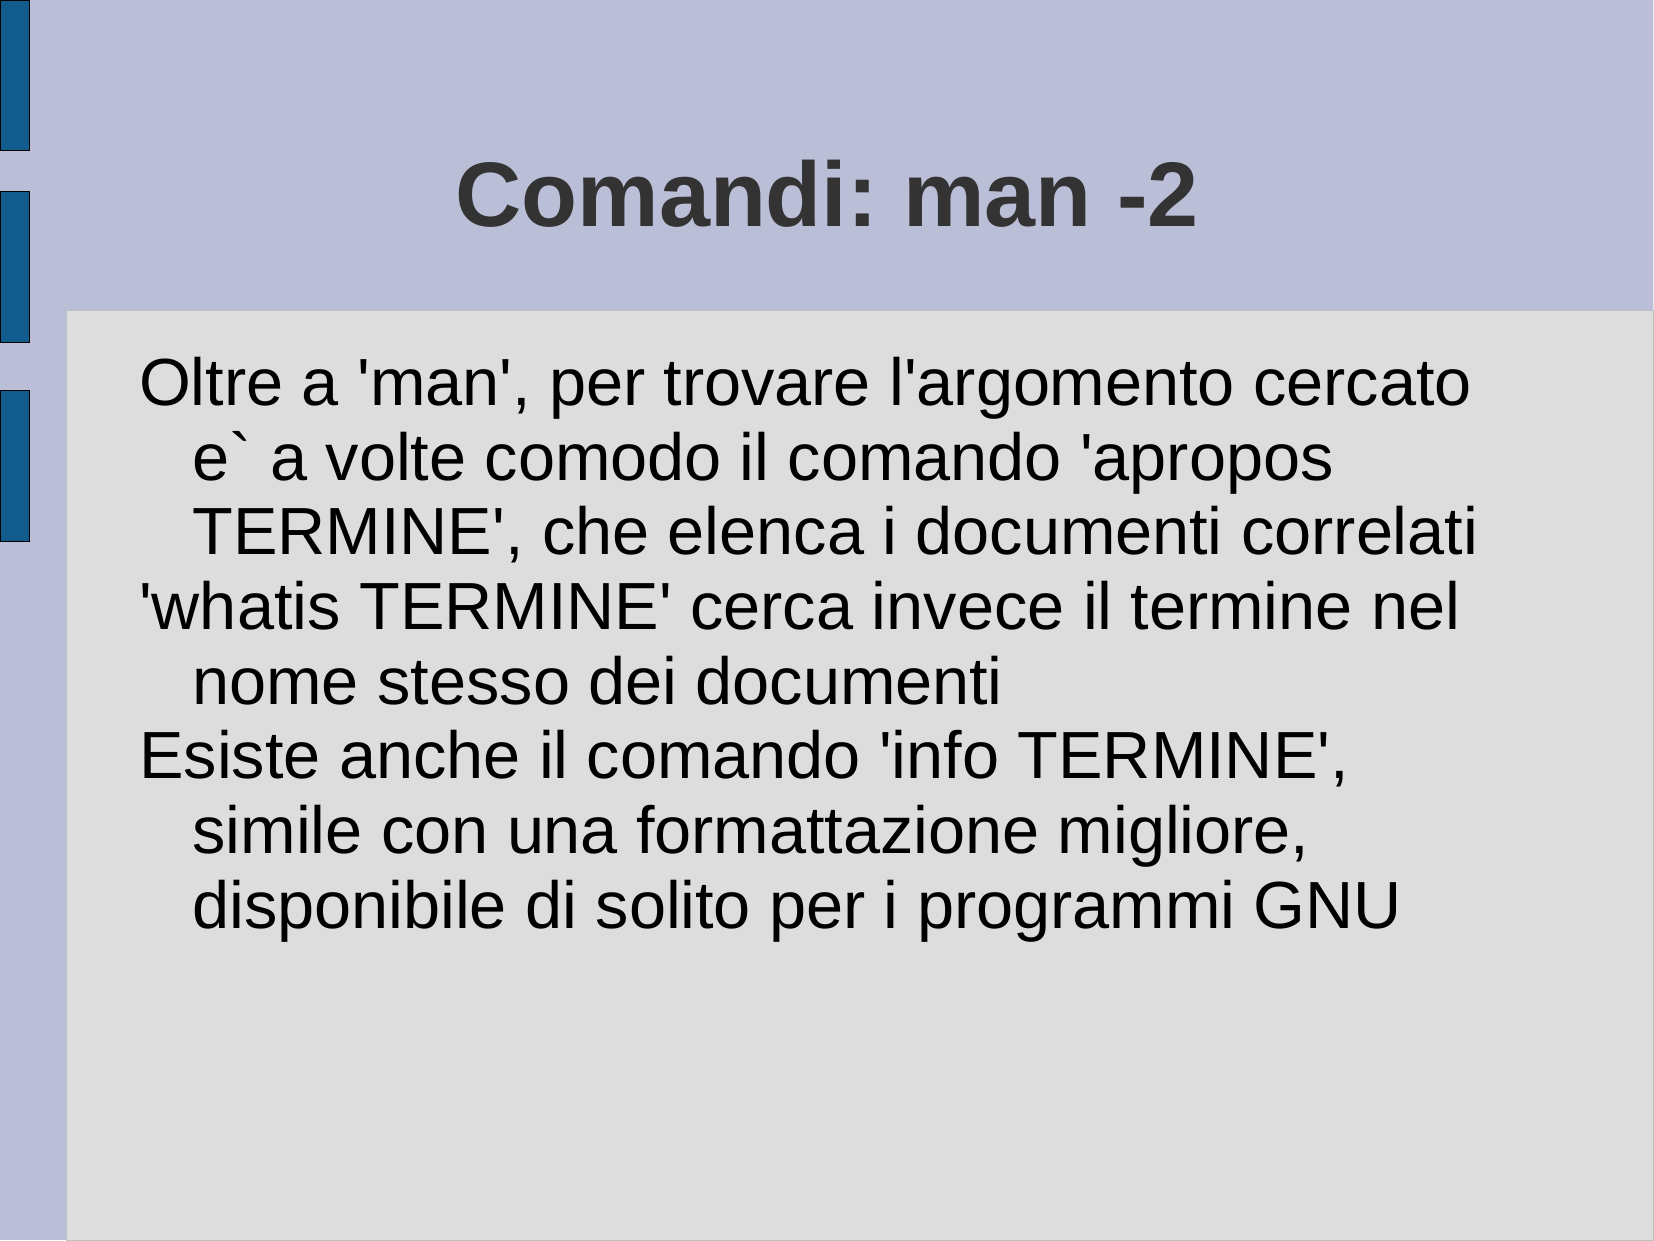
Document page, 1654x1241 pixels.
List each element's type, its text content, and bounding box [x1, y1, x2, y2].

list Oltre a 'man', per trovare l'argomento cercato e` a volte comodo il comando 'apropos TERMINE', che elenca i documenti correlati 'whatis TERMINE' cerca invece il termine nel nome stesso dei documenti Esiste anche il comando 'info TERMINE', simile con una formattazione migliore, disponibile di solito per i programmi GNU [121, 344, 1534, 1127]
title Comandi: man -2 [121, 91, 1534, 299]
